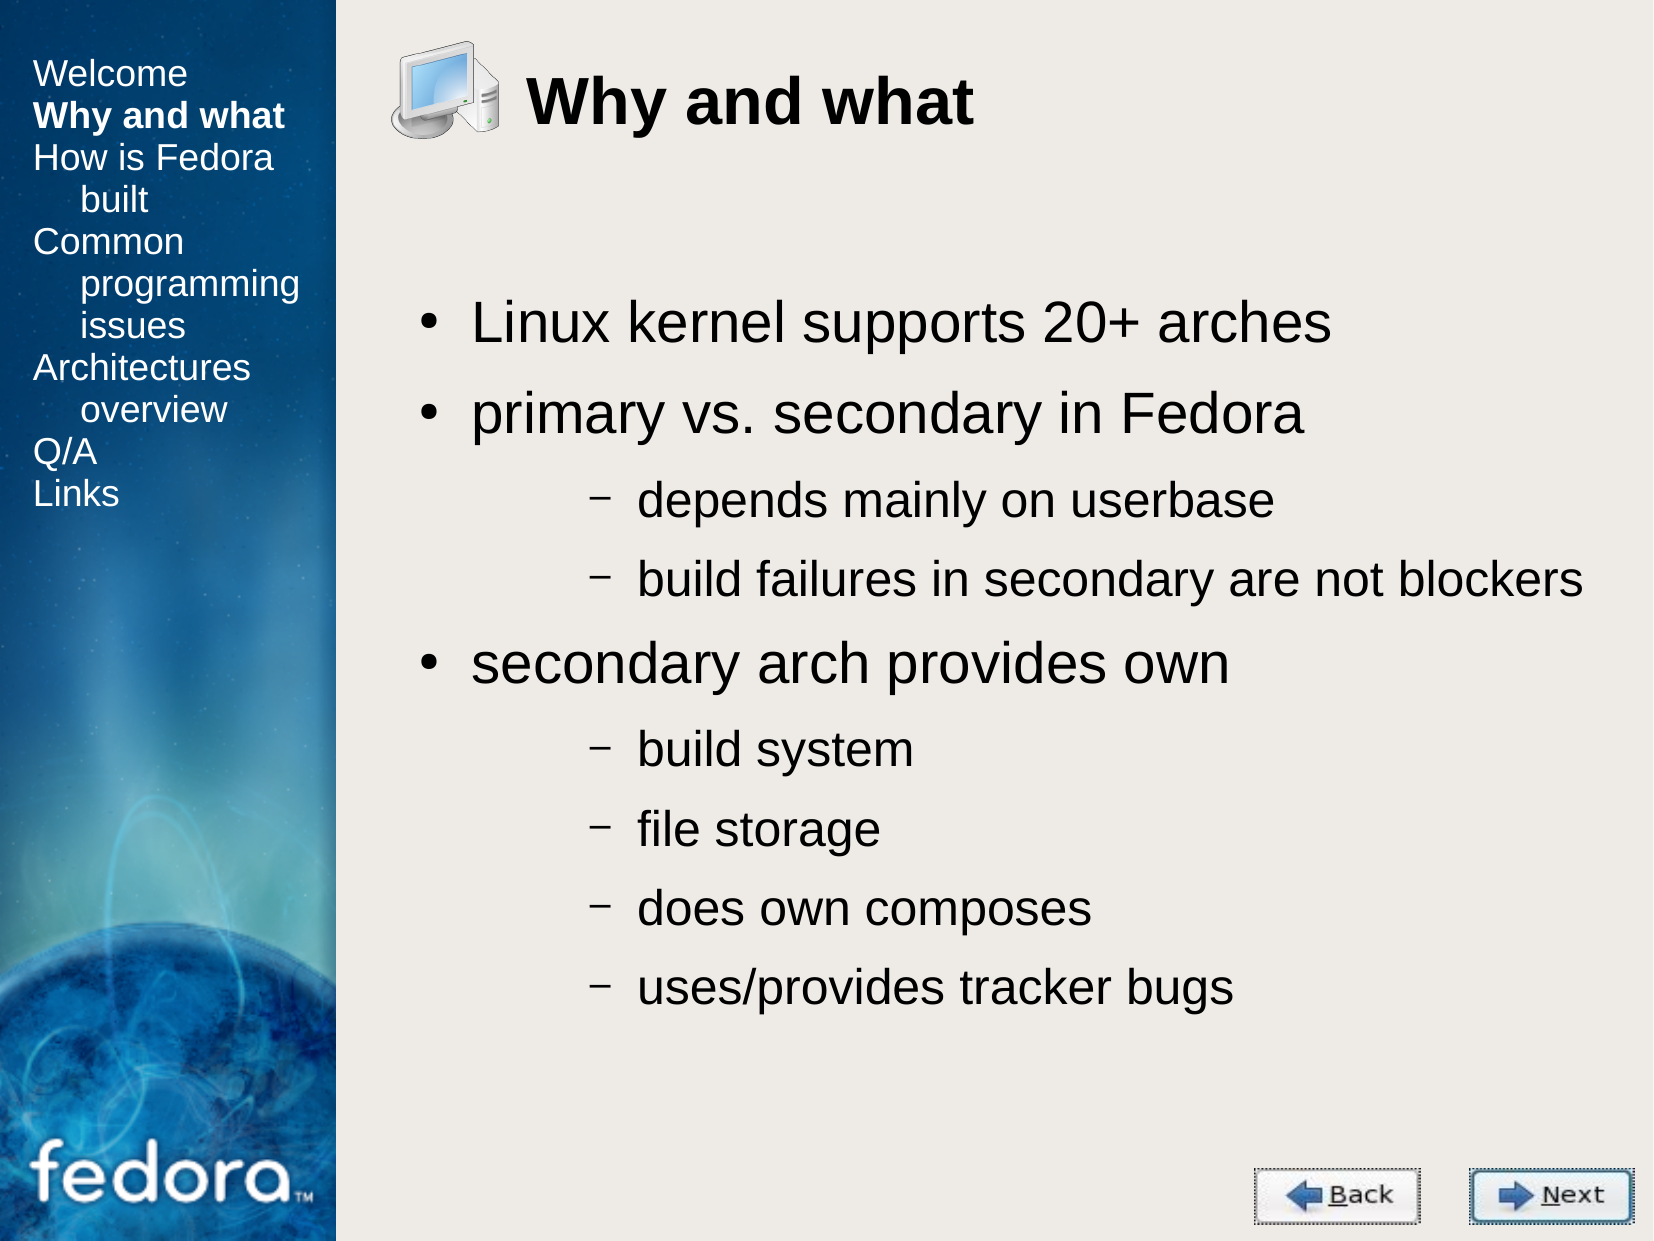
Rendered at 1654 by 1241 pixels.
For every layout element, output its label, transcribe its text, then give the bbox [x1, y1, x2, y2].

picture [0, 0, 1654, 1241]
list Linux kernel supports 20+ arches primary vs. secondary in Fedora depends mainly on userbase build failures in secondary are not blockers secondary arch provides own build system file storage does own composes uses/provides tracker bugs [400, 290, 1617, 1094]
text_box Welcome Why and what How is Fedora built Common programming issues Architectures overview Q/A Links [18, 45, 327, 523]
text_box Why and what [511, 56, 1316, 147]
